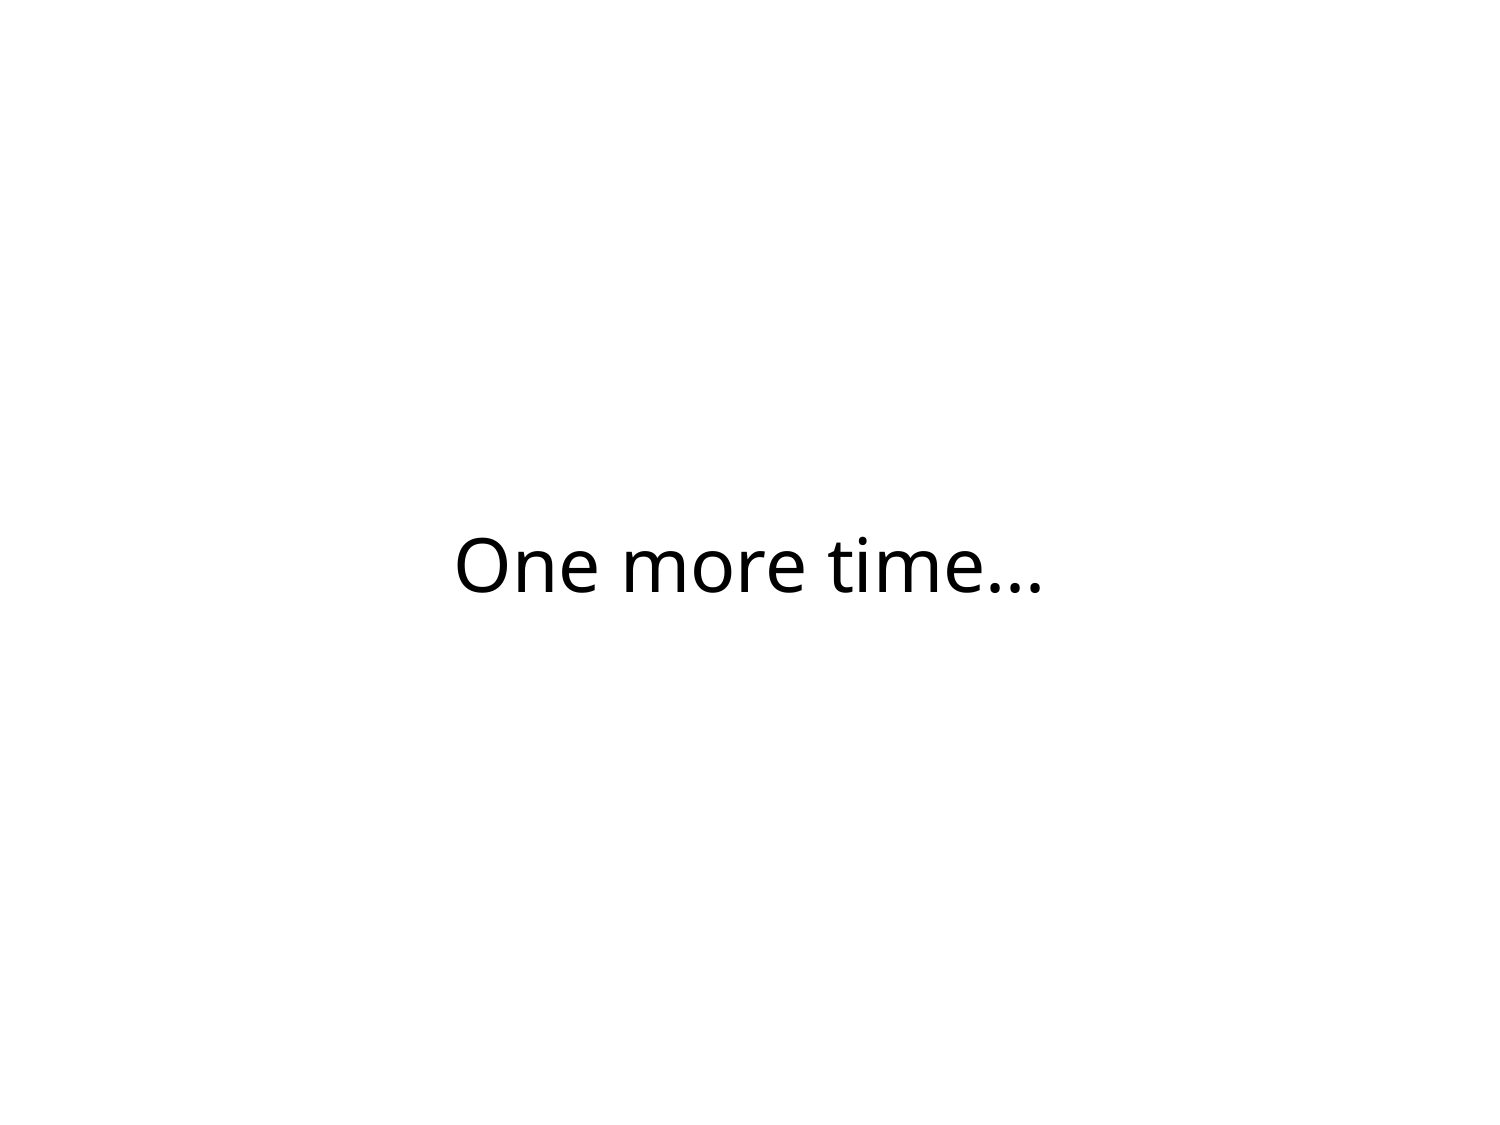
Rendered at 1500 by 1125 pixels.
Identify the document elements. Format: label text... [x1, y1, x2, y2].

title One more time... [51, 470, 1449, 655]
